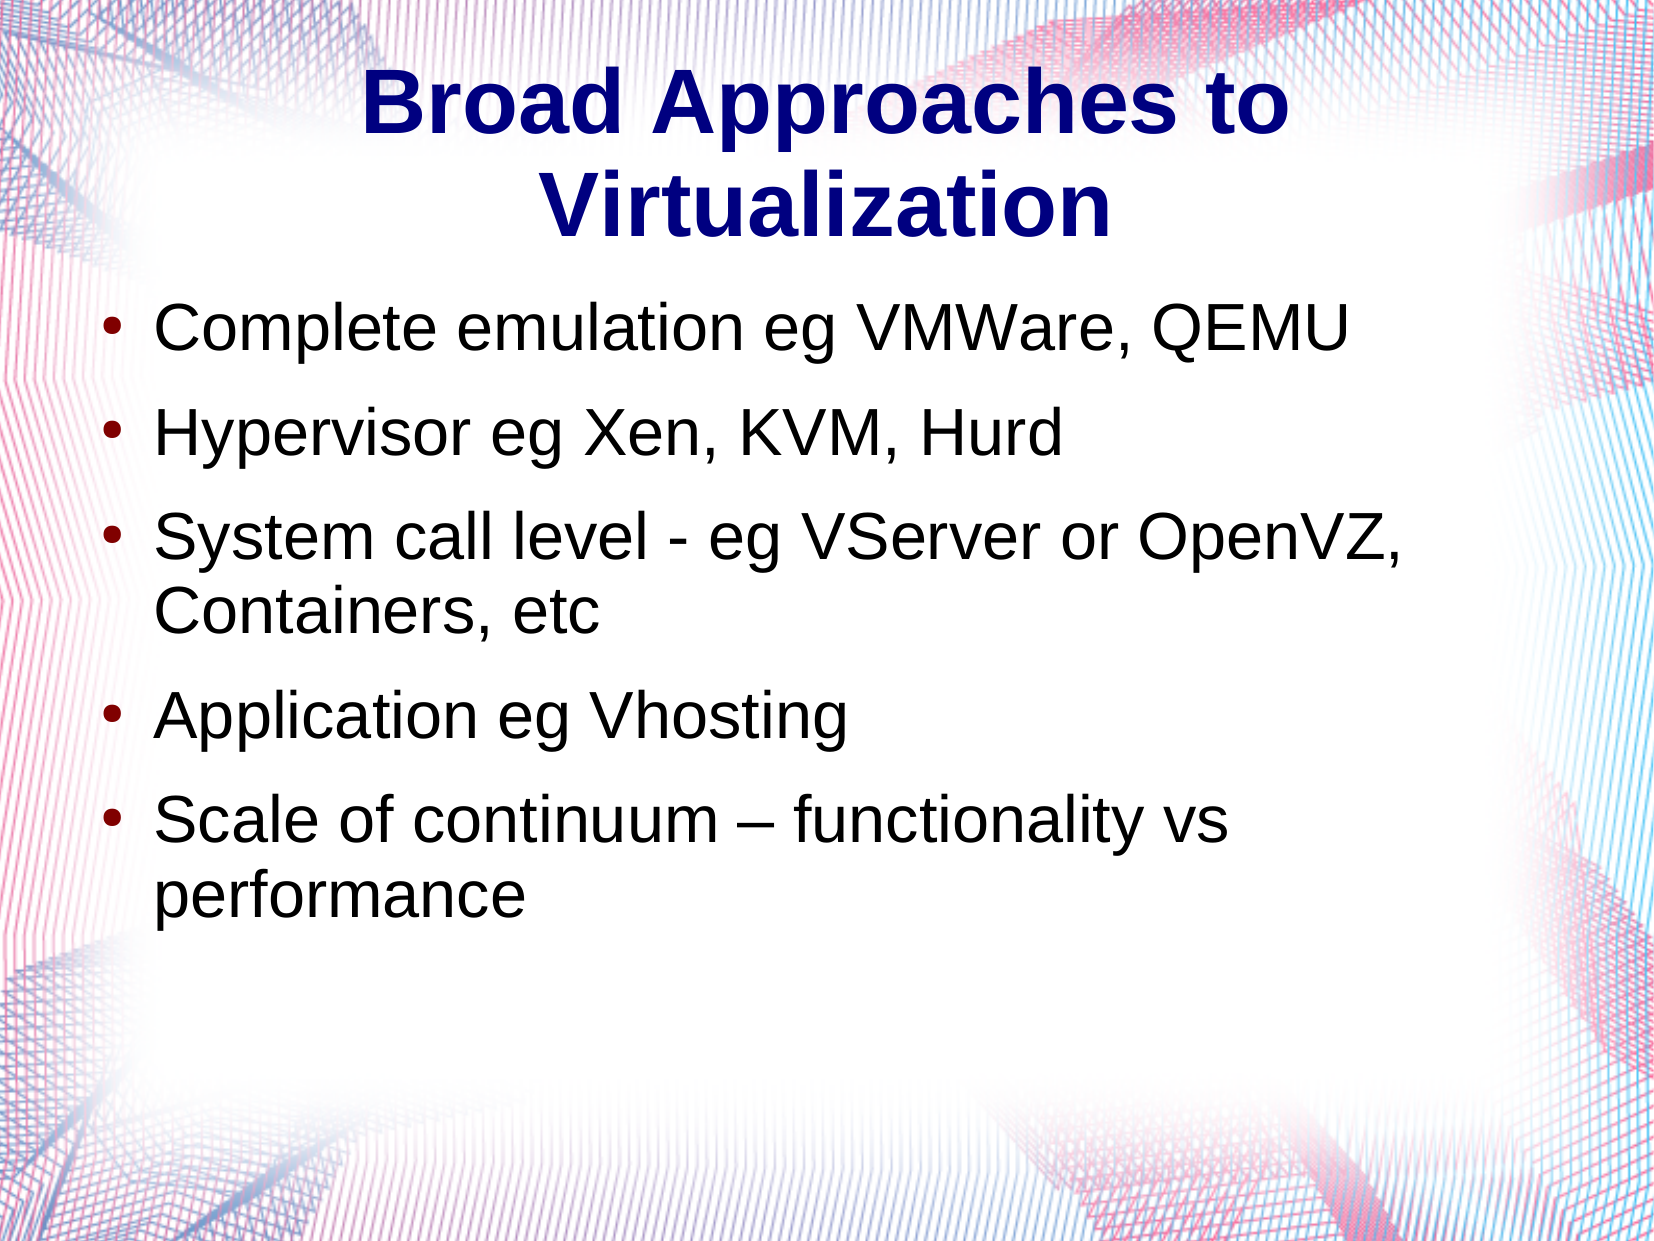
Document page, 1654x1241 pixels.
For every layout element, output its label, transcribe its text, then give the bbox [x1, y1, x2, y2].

picture [0, 0, 1654, 1241]
list Complete emulation eg VMWare, QEMU Hypervisor eg Xen, KVM, Hurd System call level - eg VServer or OpenVZ, Containers, etc Application eg Vhosting Scale of continuum – functionality vs performance [82, 290, 1571, 1094]
title Broad Approaches to Virtualization [82, 50, 1571, 256]
